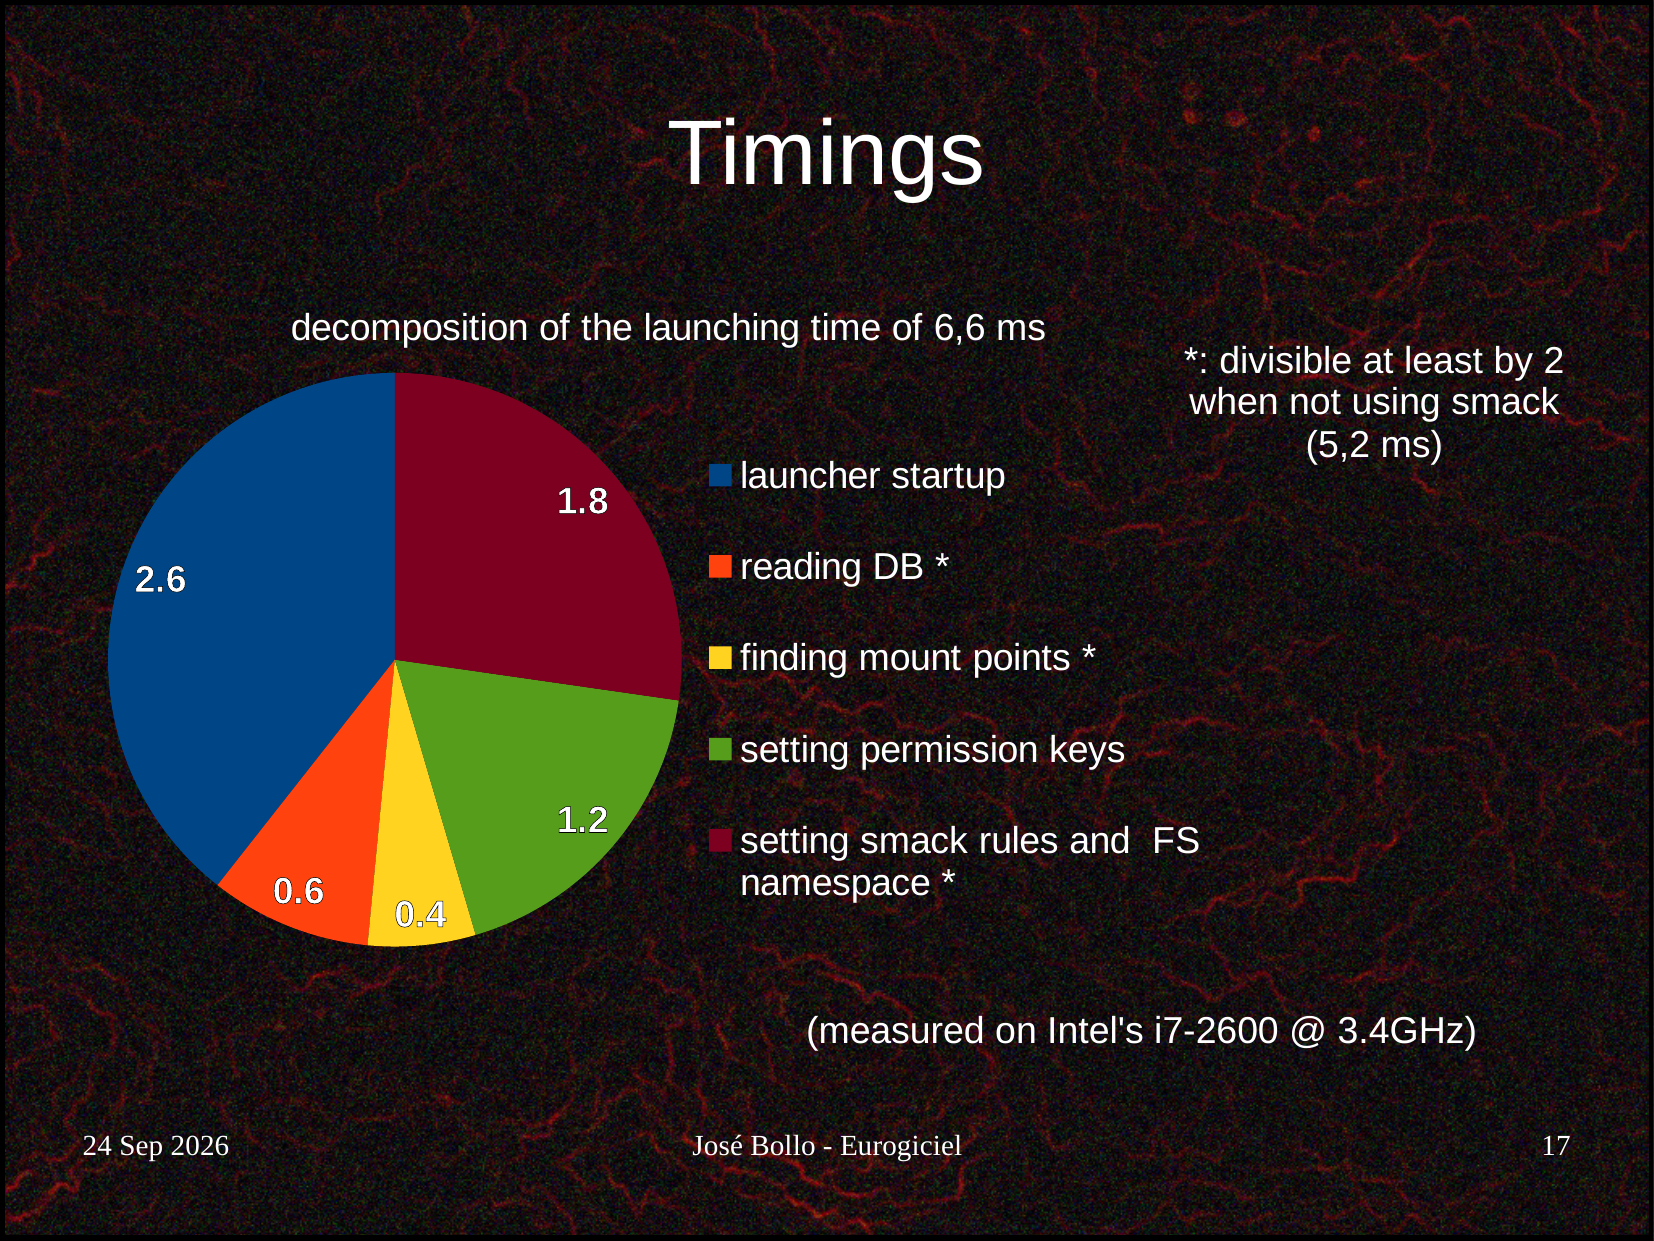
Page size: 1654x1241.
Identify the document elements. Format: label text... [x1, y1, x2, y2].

title Timings [82, 49, 1571, 257]
picture [5, 5, 1649, 1235]
text_box (measured on Intel's i7-2600 @ 3.4GHz) [791, 1002, 1501, 1059]
chart [89, 271, 1249, 1059]
text_box *: divisible at least by 2 when not using smack (5,2 ms) [1169, 331, 1583, 473]
